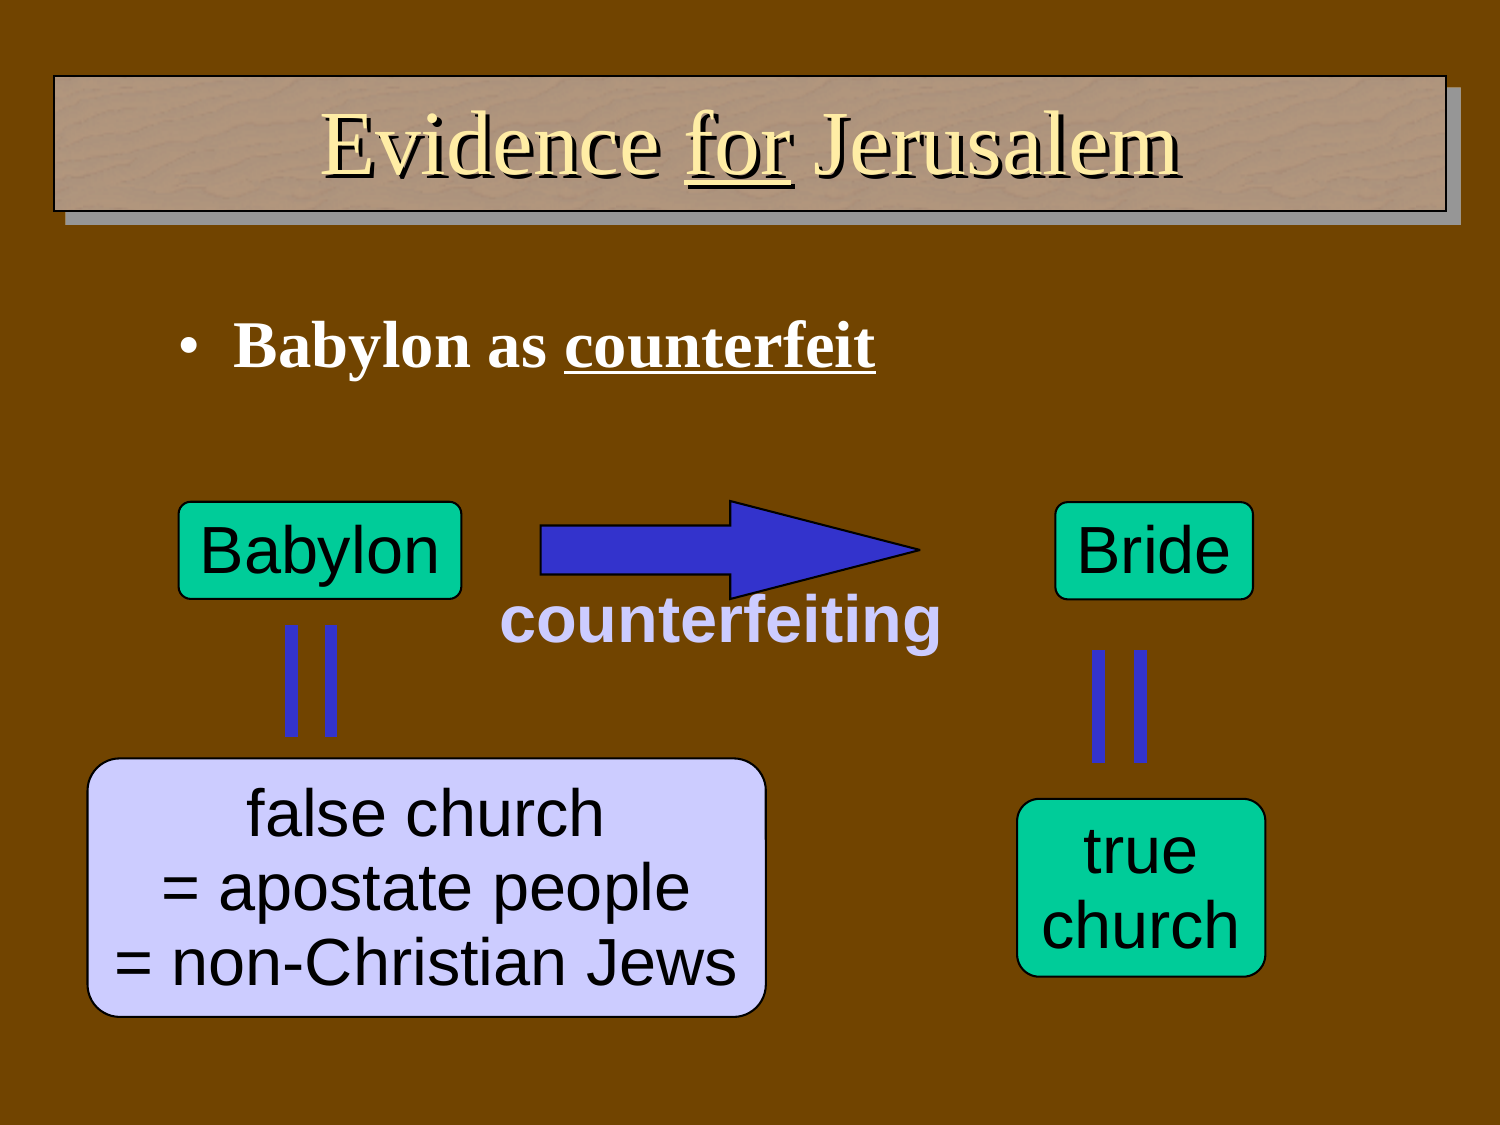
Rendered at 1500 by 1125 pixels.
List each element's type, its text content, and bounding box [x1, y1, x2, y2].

text_box Bride [1055, 502, 1253, 600]
title Evidence for Jerusalem [65, 85, 1435, 203]
picture [55, 77, 1445, 210]
text_box false church = apostate people = non-Christian Jews [87, 758, 766, 1017]
text_box Babylon [178, 501, 462, 599]
text_box true church [1017, 798, 1266, 977]
list Babylon as counterfeit [162, 299, 1351, 453]
text_box [540, 501, 921, 574]
text_box counterfeiting [484, 574, 993, 665]
